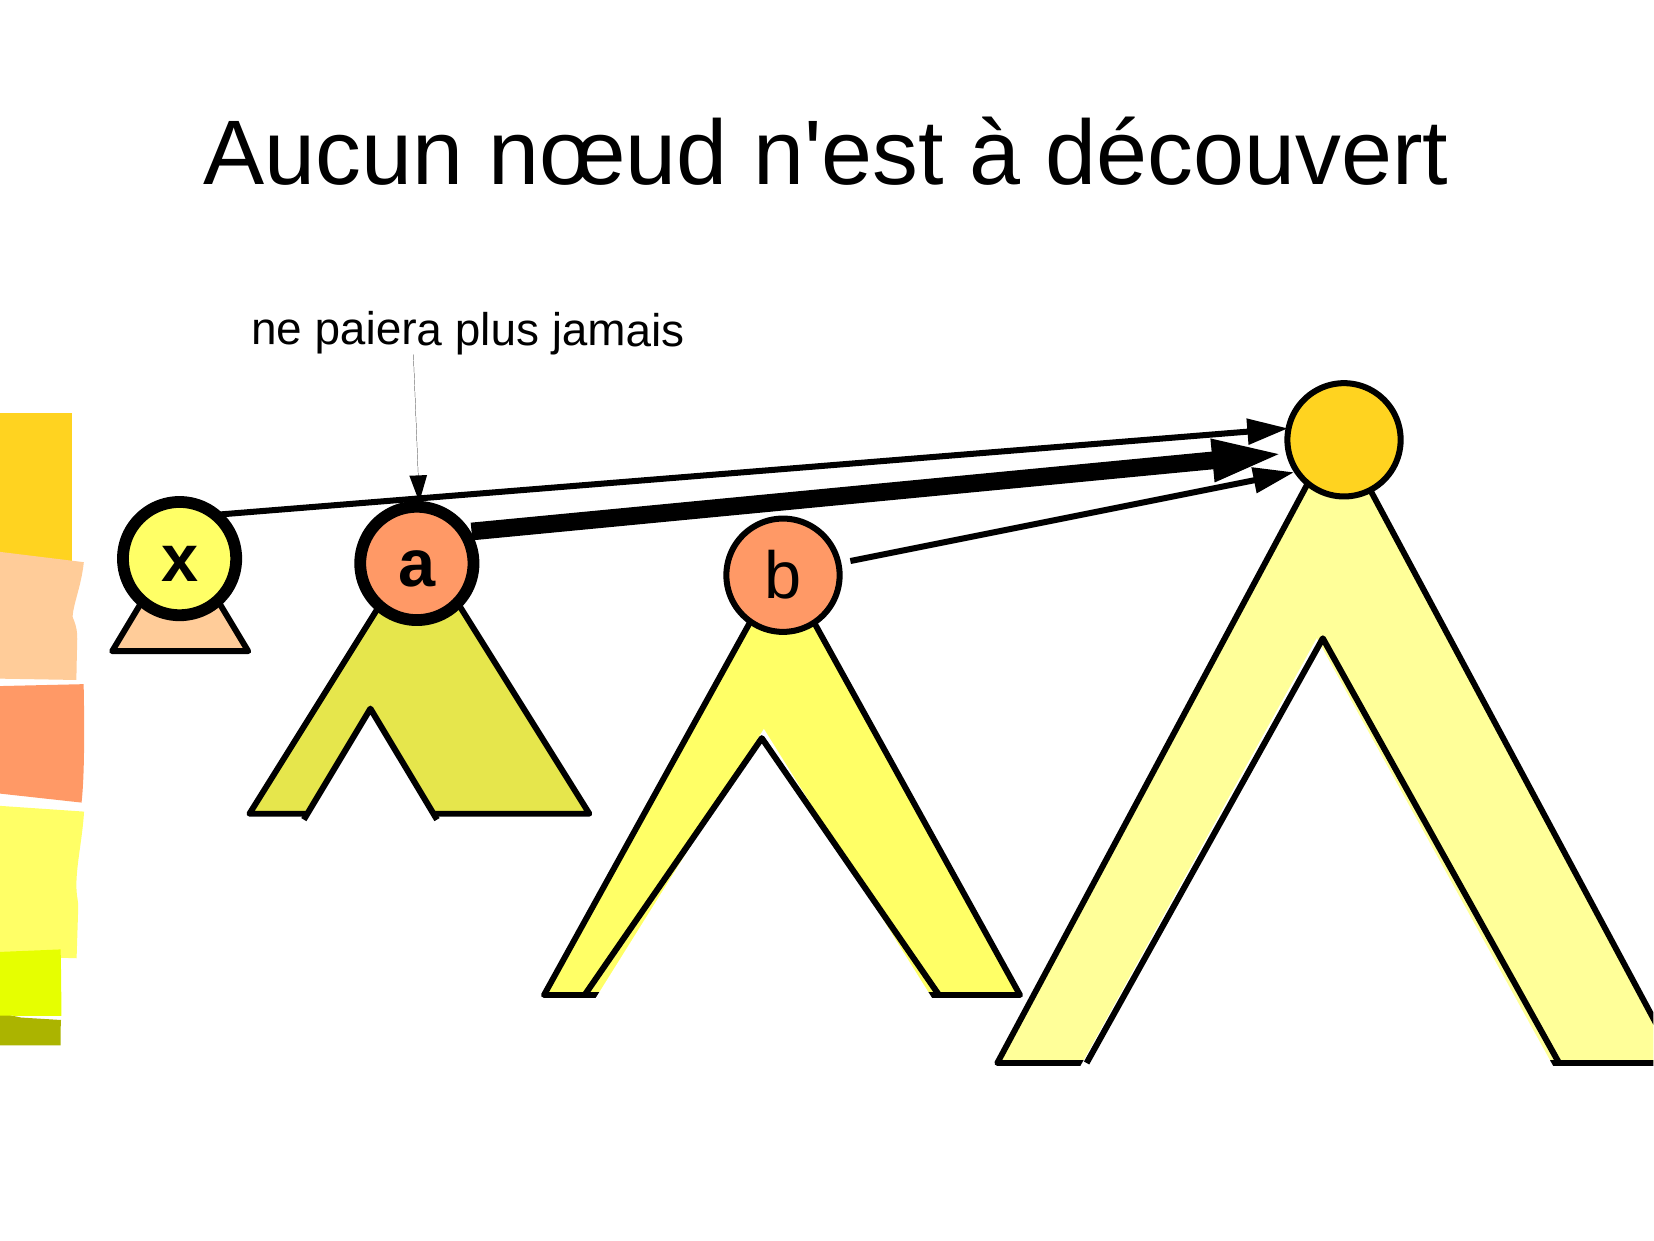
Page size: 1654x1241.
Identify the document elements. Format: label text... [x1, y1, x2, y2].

text_box b [726, 518, 840, 632]
text_box [997, 383, 1654, 1069]
text_box [112, 601, 249, 652]
title Aucun nœud n'est à découvert [82, 49, 1571, 257]
text_box [544, 622, 1021, 996]
text_box x [122, 501, 237, 616]
text_box [249, 603, 590, 814]
text_box ne paiera plus jamais [236, 295, 700, 365]
text_box [589, 745, 935, 1001]
text_box a [360, 506, 474, 621]
text_box [308, 716, 433, 820]
